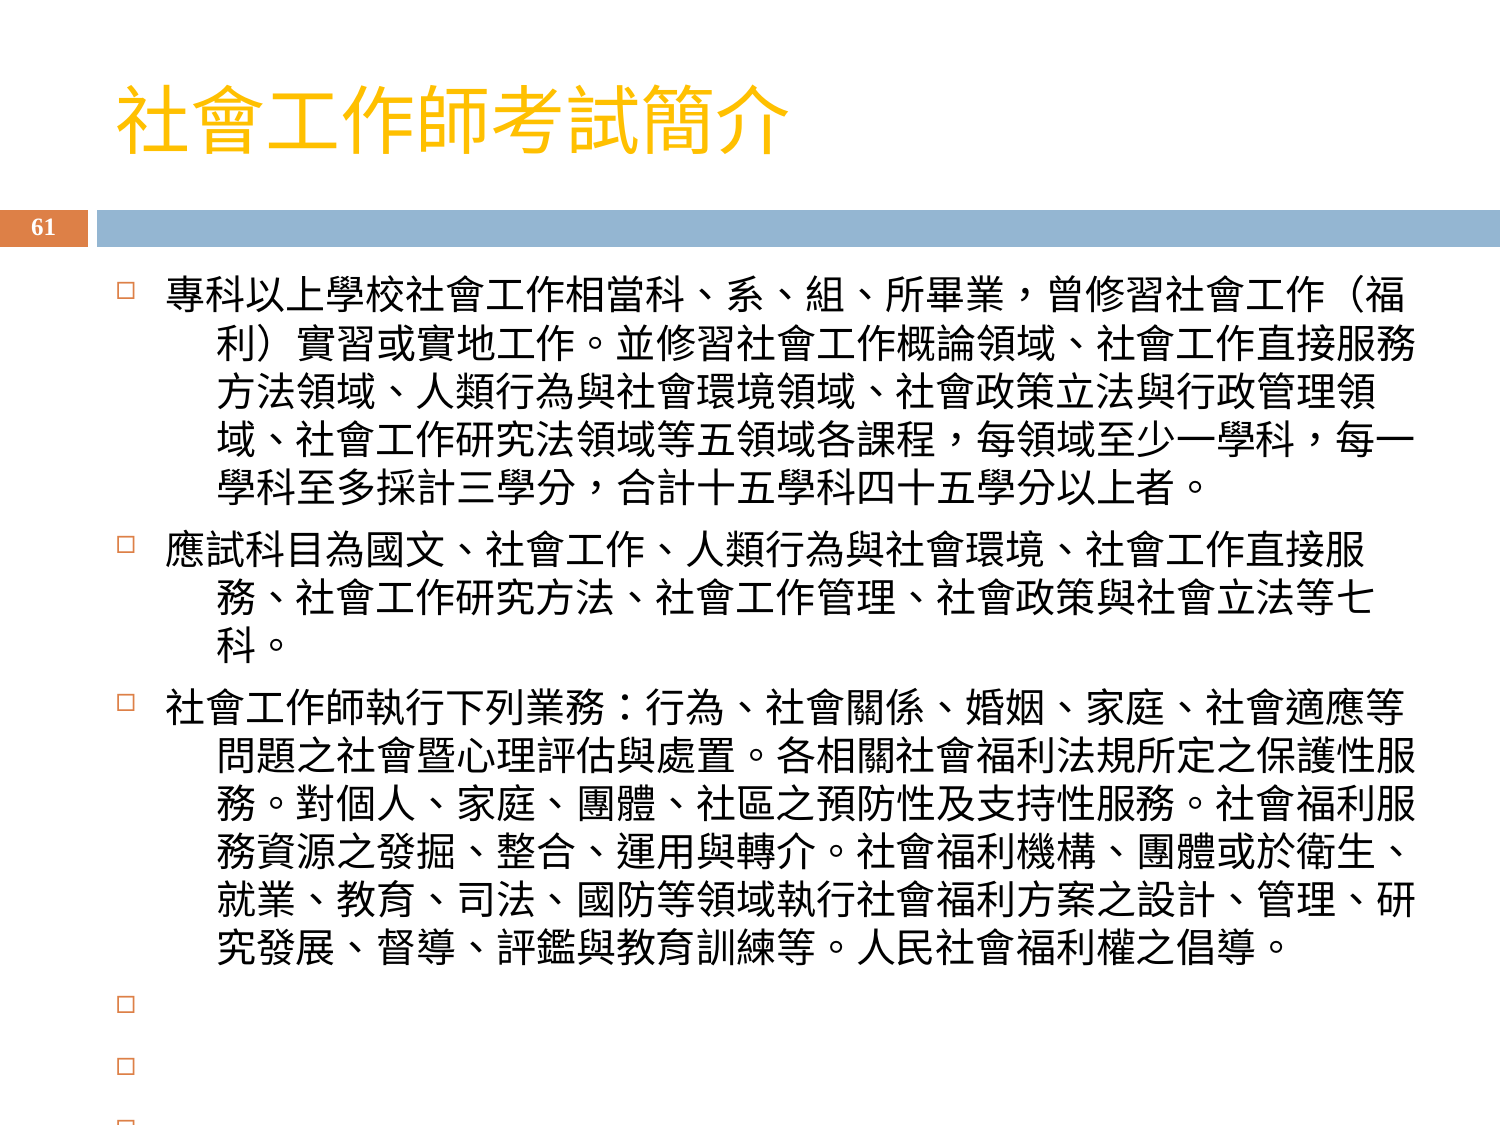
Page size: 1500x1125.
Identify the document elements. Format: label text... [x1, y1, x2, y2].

text_box 60 [0, 208, 88, 249]
list 專科以上學校社會工作相當科、系、組、所畢業，曾修習社會工作（福利）實習或實地工作。並修習社會工作概論領域、社會工作直接服務方法領域、人類行為與社會環境領域、社會政策立法與行政管理領域、社會工作研究法領域等五領域各課程，每領域至少一學科，每一學科至多採計三學分，合計十五學科四十五學分以上者。 應試科目為國文、社會工作、人類行為與社會環境、社會工作直接服務、社會工作研究方法、社會工作管理、社會政策與社會立法等七科。 社會工作師執行下列業務：行為、社會關係、婚姻、家庭、社會適應等問題之社會暨心理評估與處置。各相關社會福利法規所定之保護性服務。對個人、家庭、團體、社區之預防性及支持性服務。社會福利服務資源之發掘、整合、運用與轉介。社會福利機構、團體或於衛生、就業、教育、司法、國防等領域執行社會福利方案之設計、管理、研究發展、督導、評鑑與教育訓練等。人民社會福利權之倡導。 [100, 262, 1438, 1000]
title 社會工作師考試簡介 [100, 37, 1438, 201]
